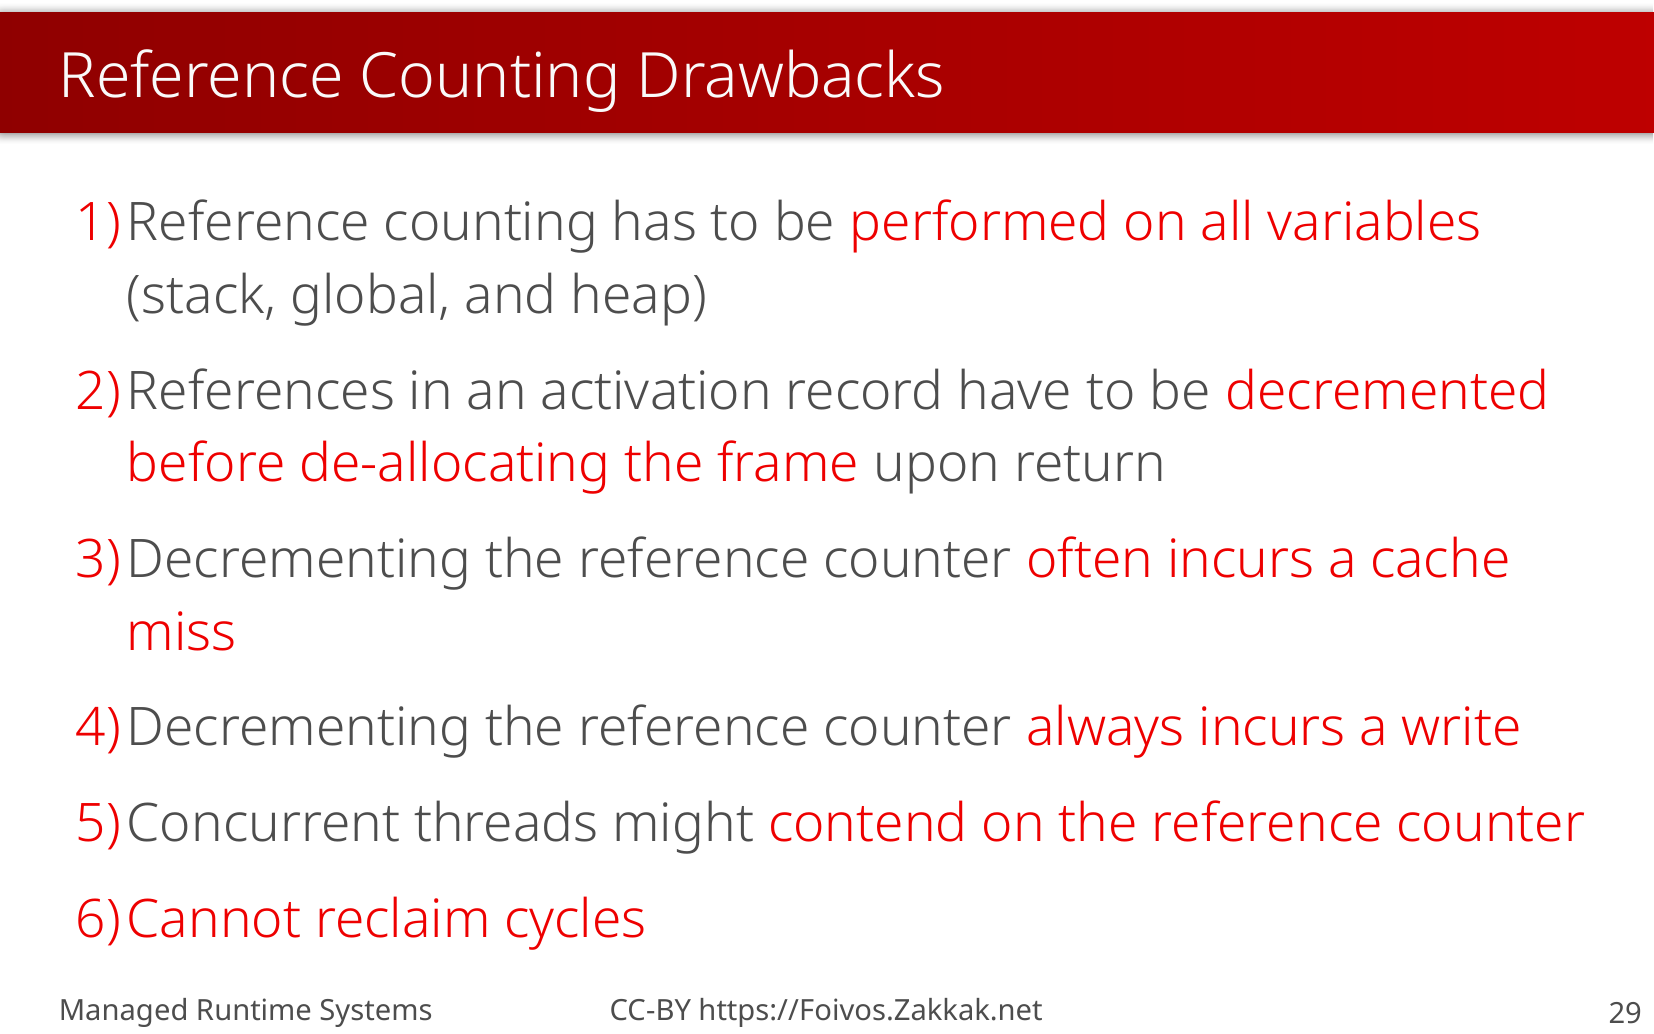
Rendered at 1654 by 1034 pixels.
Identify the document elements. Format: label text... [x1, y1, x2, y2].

title Reference Counting Drawbacks [58, 7, 1329, 139]
list Reference counting has to be performed on all variables (stack, global, and heap) References in an activation record have to be decremented before de-allocating the frame upon return Decrementing the reference counter often incurs a cache miss Decrementing the reference counter always incurs a write Concurrent threads might contend on the reference counter Cannot reclaim cycles [58, 177, 1594, 960]
